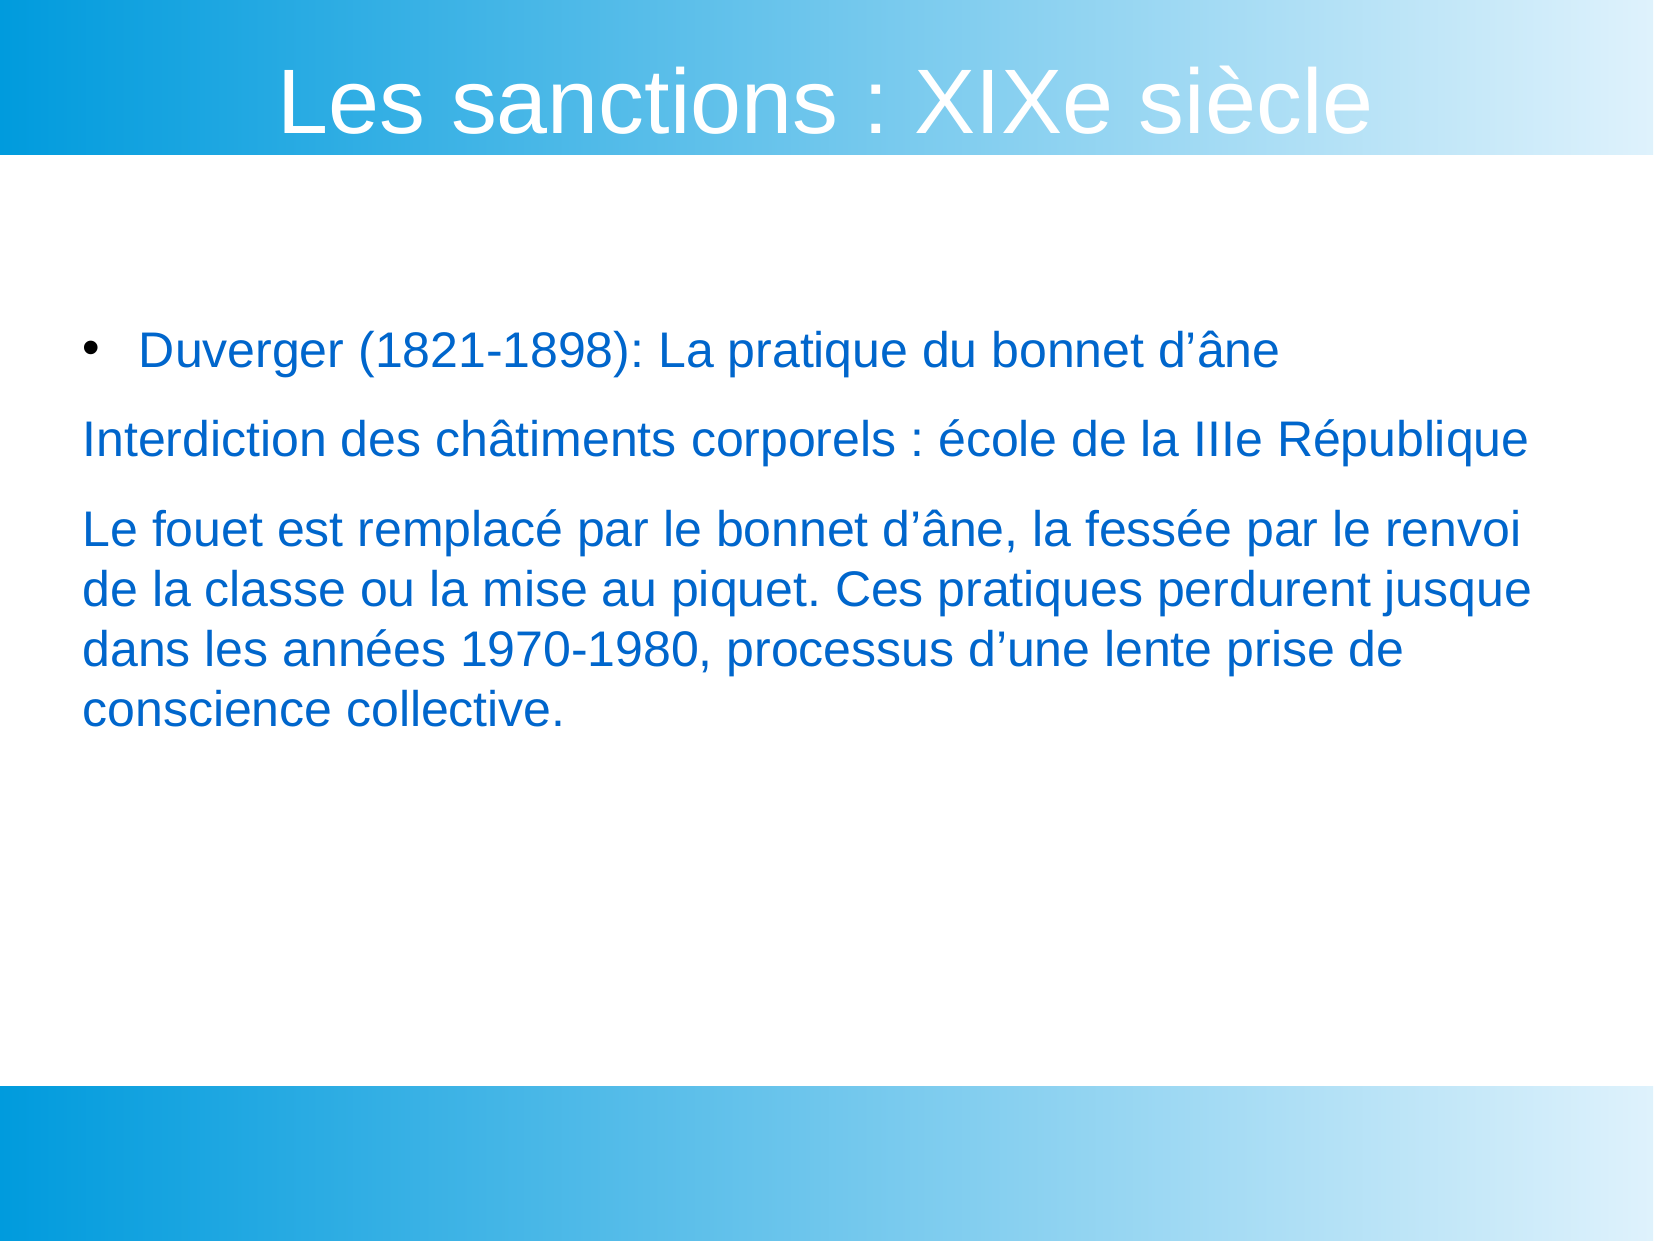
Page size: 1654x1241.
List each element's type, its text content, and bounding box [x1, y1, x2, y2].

text_box Les sanctions : XIXe siècle [82, 42, 1571, 147]
text_box Duverger (1821-1898): La pratique du bonnet d’âne Interdiction des châtiments corporels : école de la IIIe République Le fouet est remplacé par le bonnet d’âne, la fessée par le renvoi de la classe ou la mise au piquet. Ces pratiques perdurent jusque dans les années 1970-1980, processus d’une lente prise de conscience collective. [82, 196, 1571, 970]
